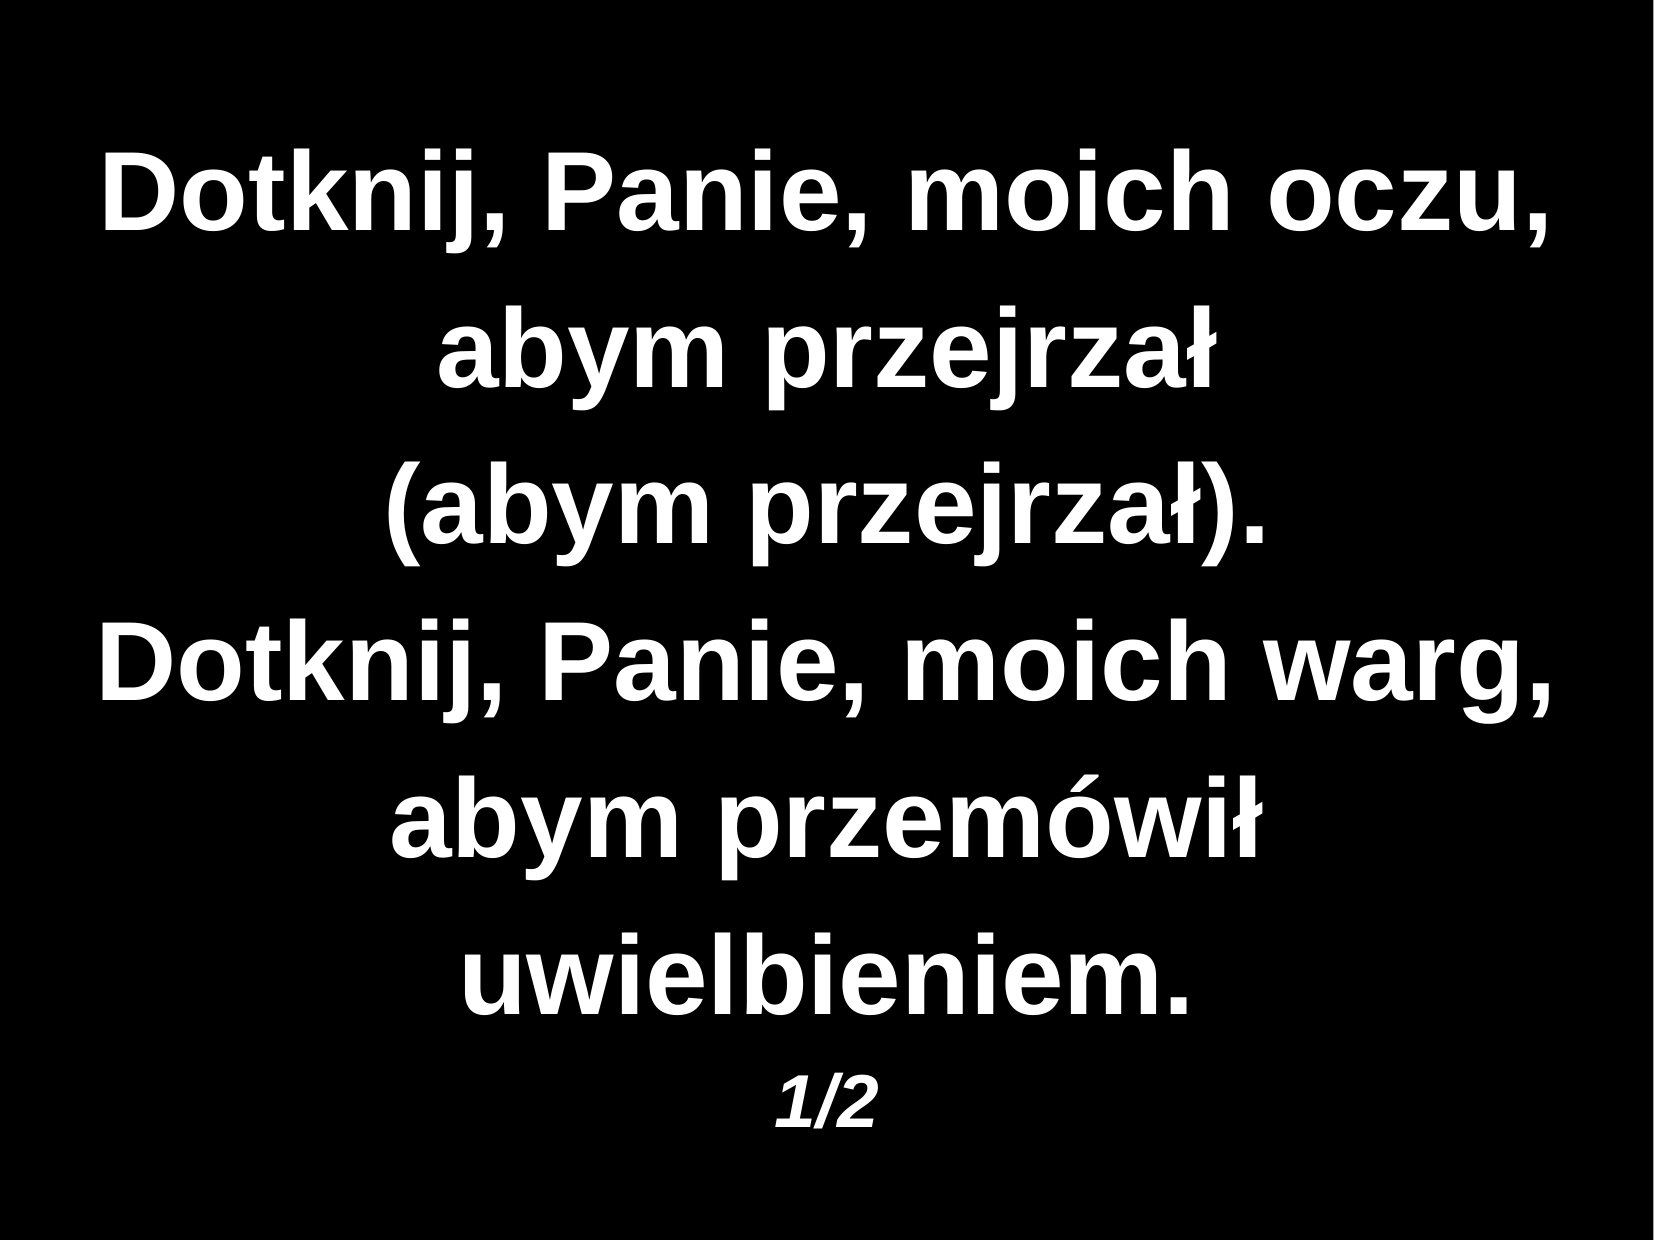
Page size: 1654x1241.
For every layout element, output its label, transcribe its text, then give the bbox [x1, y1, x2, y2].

subtitle Dotknij, Panie, moich oczu, abym przejrzał (abym przejrzał). Dotknij, Panie, moich warg, abym przemówił uwielbieniem. 1/2 [0, 0, 1654, 1241]
